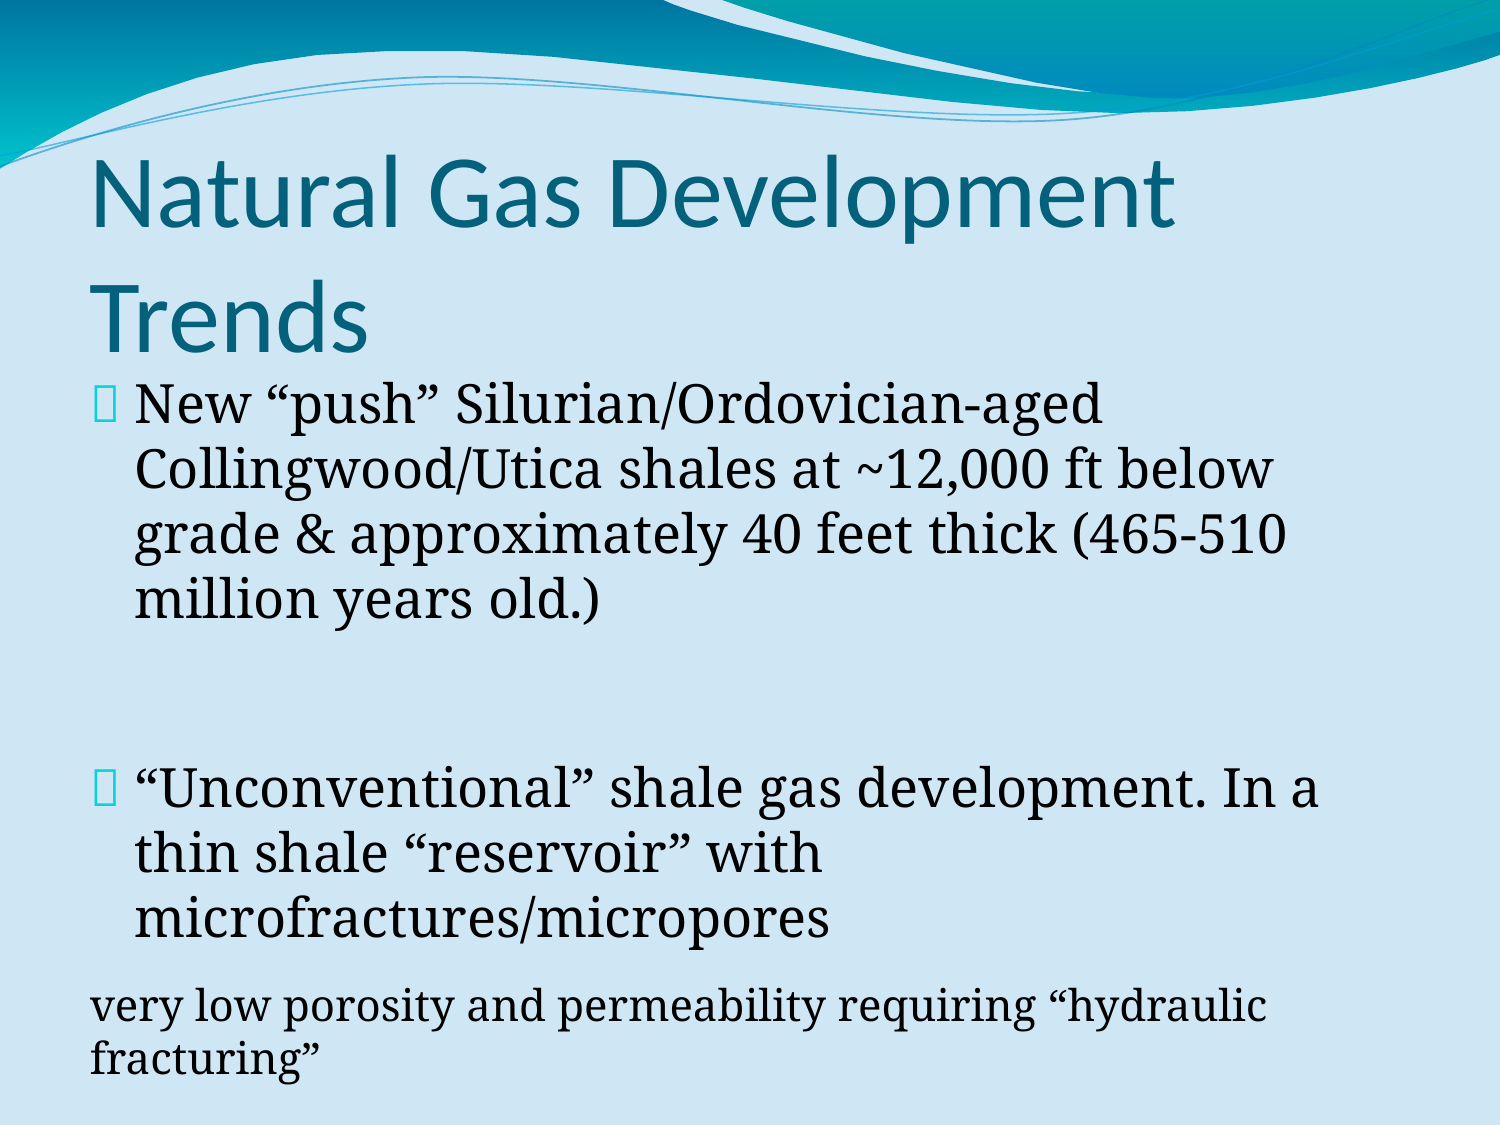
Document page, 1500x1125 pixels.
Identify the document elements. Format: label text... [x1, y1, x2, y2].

list New “push” Silurian/Ordovician-aged Collingwood/Utica shales at ~12,000 ft below grade & approximately 40 feet thick (465-510 million years old.) “Unconventional” shale gas development. In a thin shale “reservoir” with microfractures/micropores very low porosity and permeability requiring “hydraulic fracturing” [75, 362, 1425, 975]
title Natural Gas Development Trends [75, 115, 1425, 303]
